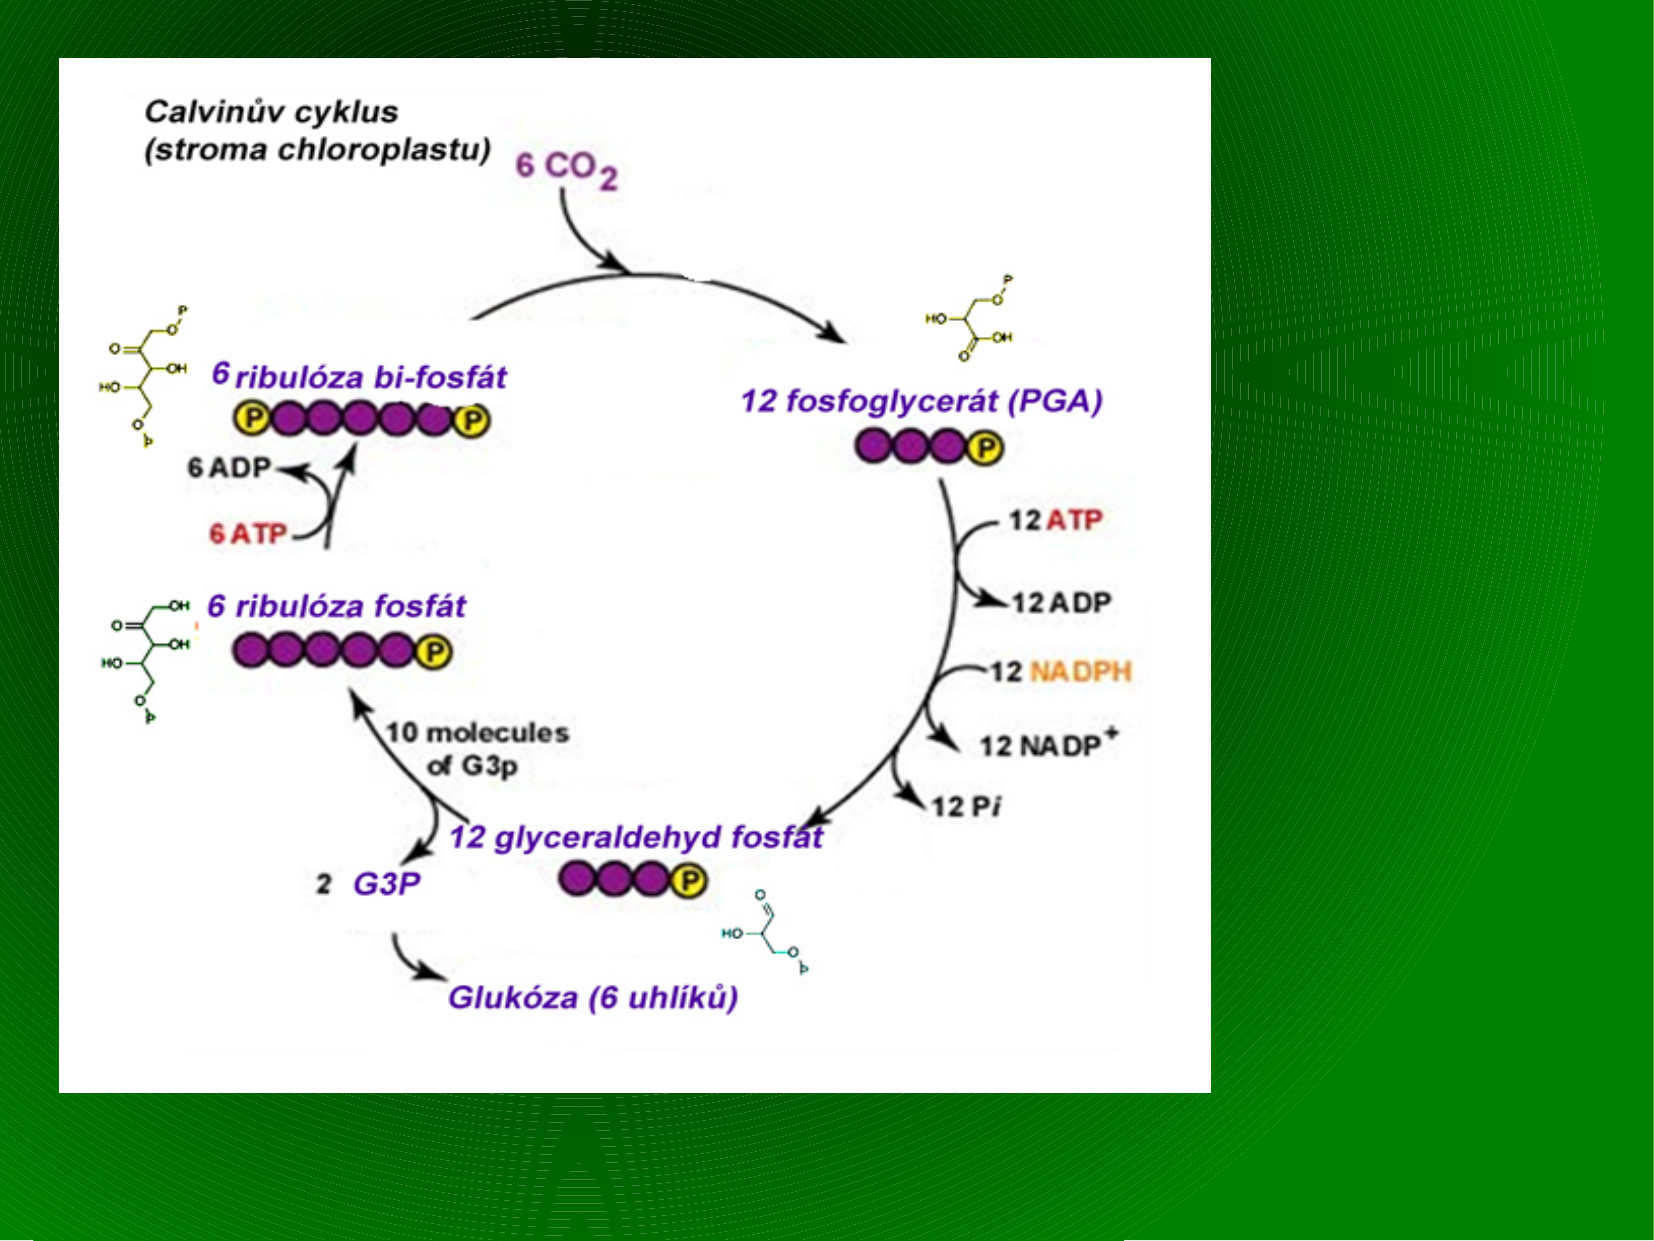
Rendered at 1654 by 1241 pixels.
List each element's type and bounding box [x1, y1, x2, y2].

picture [59, 59, 1211, 1093]
